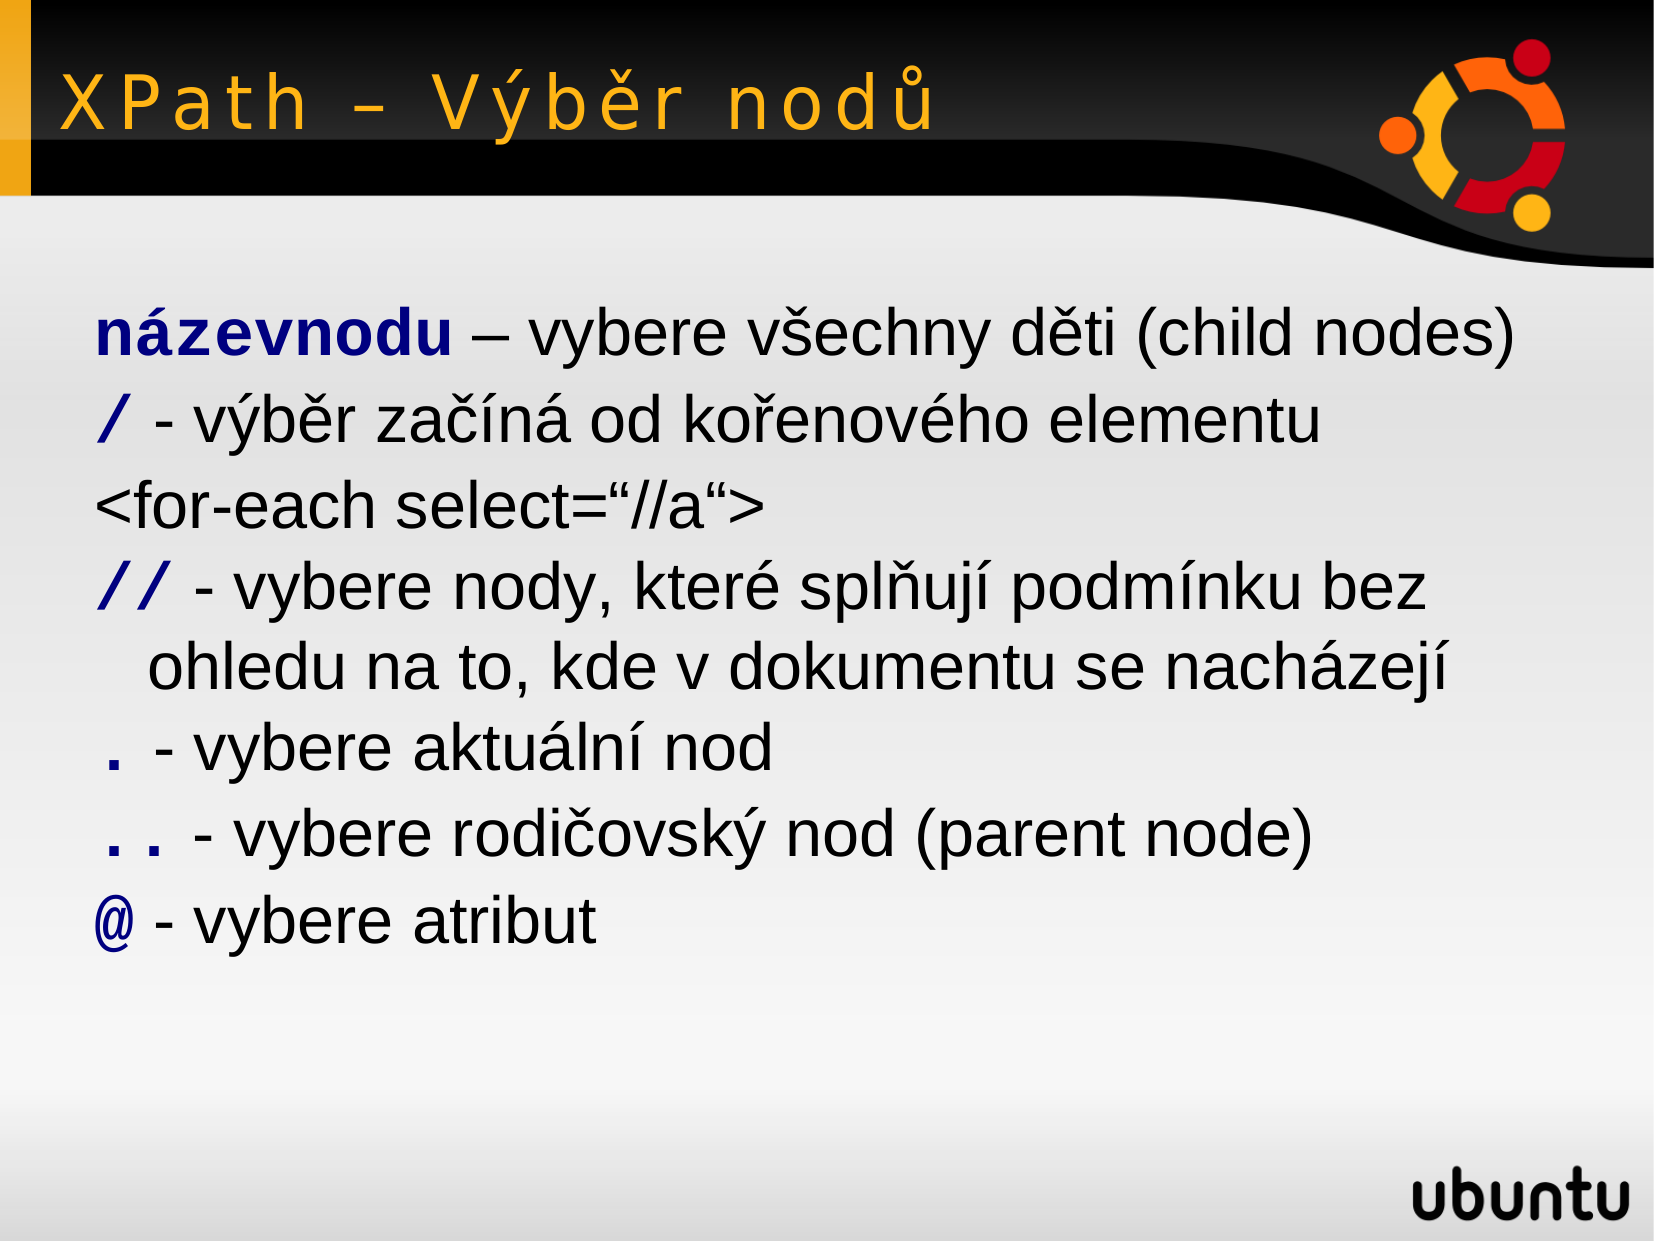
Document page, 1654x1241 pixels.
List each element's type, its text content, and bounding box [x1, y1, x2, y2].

picture [0, 0, 1654, 1241]
title XPath – Výběr nodů [59, 29, 1270, 178]
list názevnodu – vybere všechny děti (child nodes) / - výběr začíná od kořenového elementu <for-each select=“//a“> // - vybere nody, které splňují podmínku bez ohledu na to, kde v dokumentu se nacházejí . - vybere aktuální nod .. - vybere rodičovský nod (parent node) @ - vybere atribut [76, 295, 1565, 1114]
